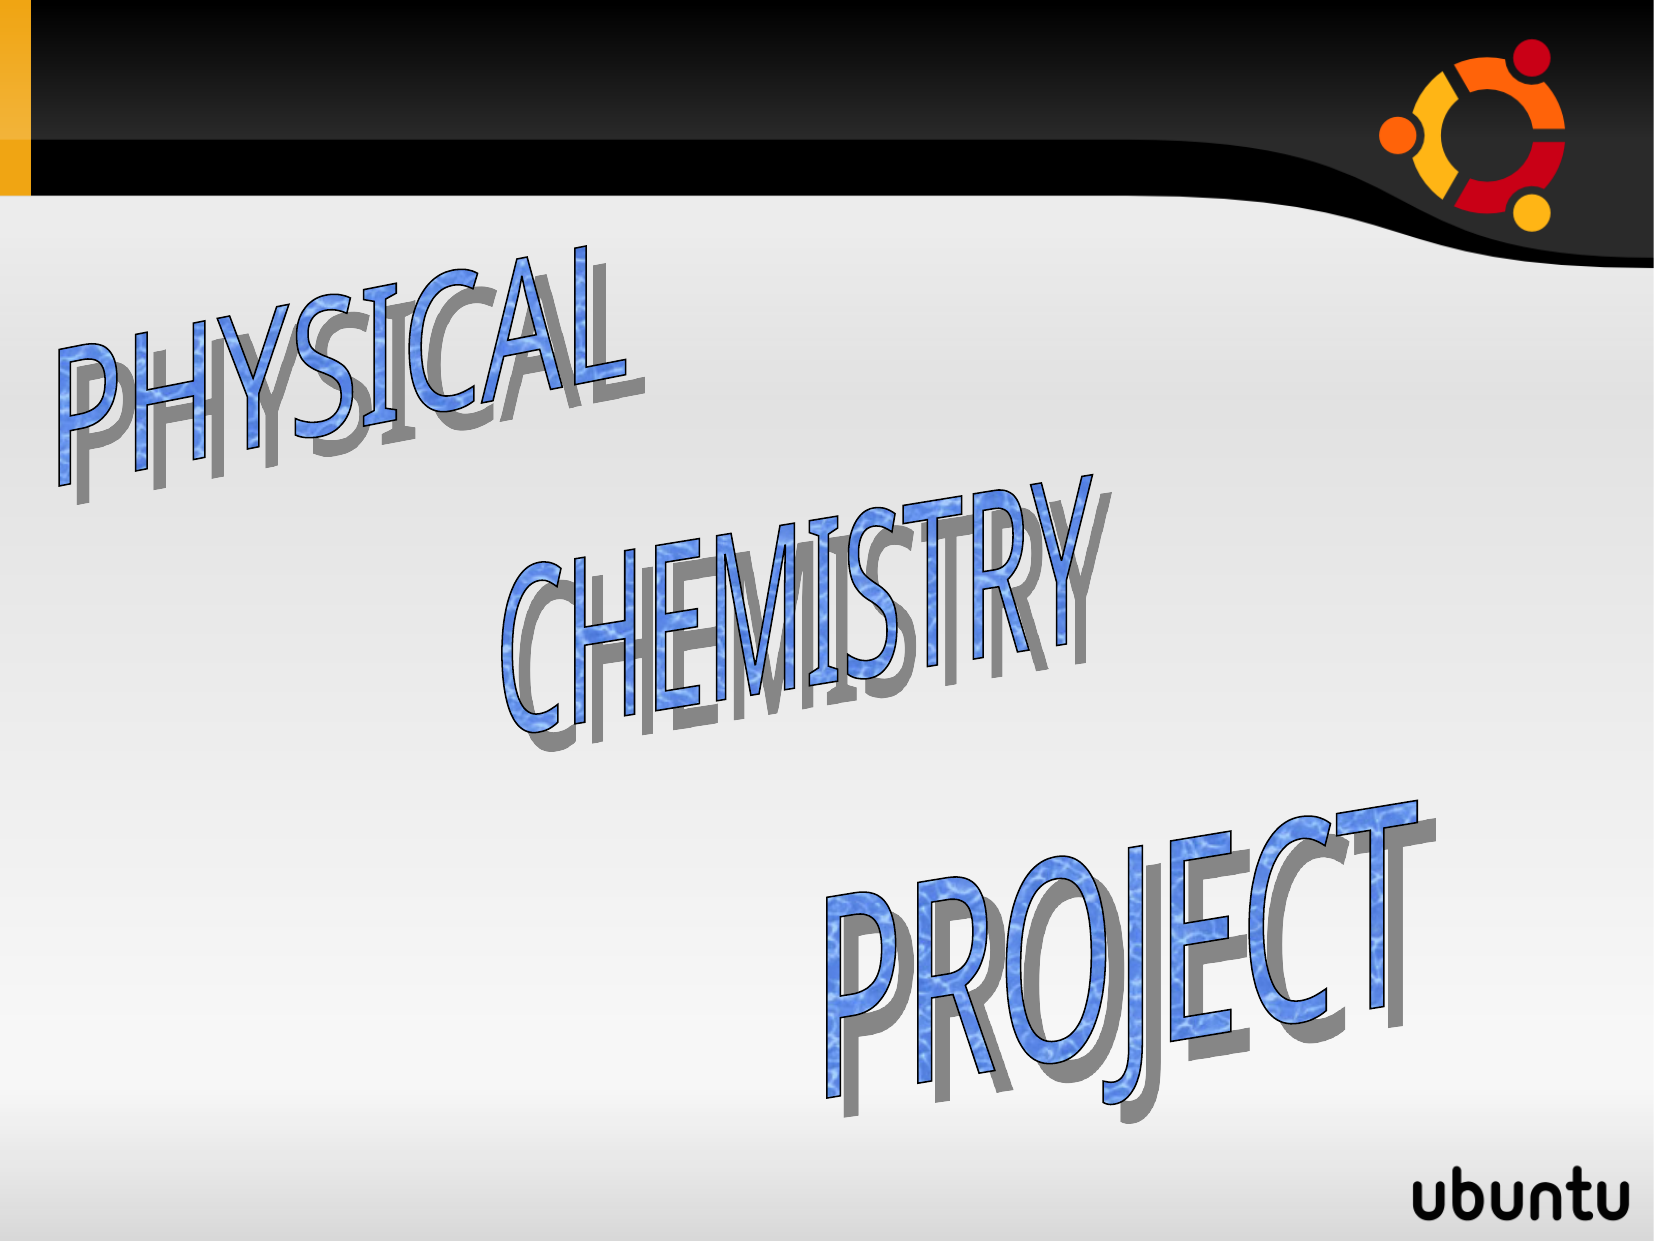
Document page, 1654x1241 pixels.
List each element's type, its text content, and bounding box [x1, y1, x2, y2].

text_box CHEMISTRY [655, 538, 700, 711]
text_box CHEMISTRY [847, 507, 897, 679]
text_box PROJECT [826, 892, 896, 1099]
text_box PROJECT [1336, 800, 1418, 1009]
text_box PROJECT [1249, 816, 1331, 1024]
text_box PHYSICAL [574, 245, 626, 385]
text_box CHEMISTRY [501, 561, 561, 733]
text_box PHYSICAL [59, 343, 117, 487]
text_box PHYSICAL [363, 283, 397, 427]
text_box PROJECT [917, 876, 995, 1084]
text_box CHEMISTRY [973, 489, 1030, 660]
text_box PHYSICAL [135, 320, 205, 471]
text_box CHEMISTRY [574, 549, 635, 724]
text_box PHYSICAL [217, 304, 289, 449]
text_box CHEMISTRY [809, 516, 838, 686]
text_box CHEMISTRY [903, 495, 962, 667]
text_box PROJECT [1006, 856, 1106, 1064]
text_box PHYSICAL [481, 257, 563, 403]
text_box CHEMISTRY [716, 523, 795, 701]
text_box CHEMISTRY [1030, 474, 1093, 646]
text_box PROJECT [1103, 845, 1143, 1105]
picture [0, 0, 1654, 1241]
text_box PHYSICAL [409, 269, 478, 412]
text_box PROJECT [1170, 831, 1231, 1042]
text_box PHYSICAL [295, 294, 353, 438]
